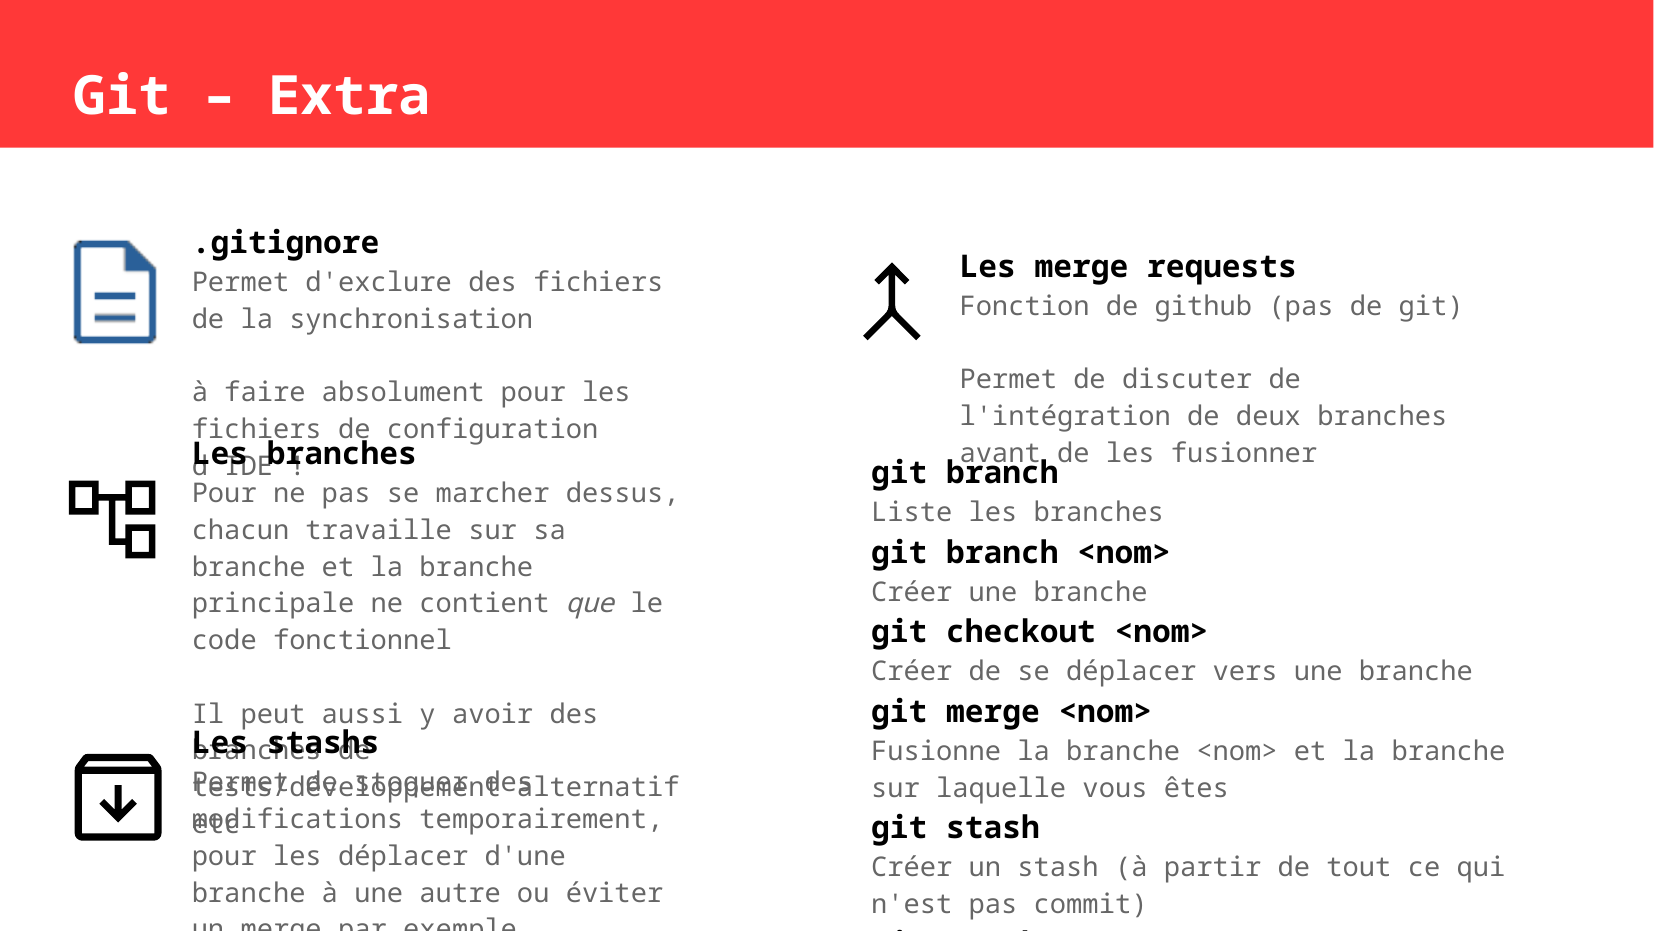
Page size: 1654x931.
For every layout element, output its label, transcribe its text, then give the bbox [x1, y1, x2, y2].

picture [51, 228, 178, 355]
picture [838, 248, 944, 355]
text_box [0, 0, 1654, 148]
picture [59, 466, 166, 573]
picture [59, 738, 178, 857]
text_box Les merge requests Fonction de github (pas de git) Permet de discuter de l'intégration de deux branches avant de les fusionner [944, 236, 1506, 418]
text_box Les stashs Permet de stoquer des modifications temporairement, pour les déplacer d'une branche à une autre ou éviter un merge par exemple [177, 712, 709, 922]
text_box Les branches Pour ne pas se marcher dessus, chacun travaille sur sa branche et la branche principale ne contient que le code fonctionnel Il peut aussi y avoir des branches de tests/développement alternatif etc [177, 423, 709, 687]
text_box Git – Extra [59, 49, 1506, 119]
text_box git branch Liste les branches git branch <nom> Créer une branche git checkout <nom> Créer de se déplacer vers une branche git merge <nom> Fusionne la branche <nom> et la branche sur laquelle vous êtes git stash Créer un stash (à partir de tout ce qui n'est pas commit) git stash pop Retire et applique un stash [856, 442, 1536, 862]
text_box .gitignore Permet d'exclure des fichiers de la synchronisation à faire absolument pour les fichiers de configuration d'IDE ! [177, 212, 709, 421]
